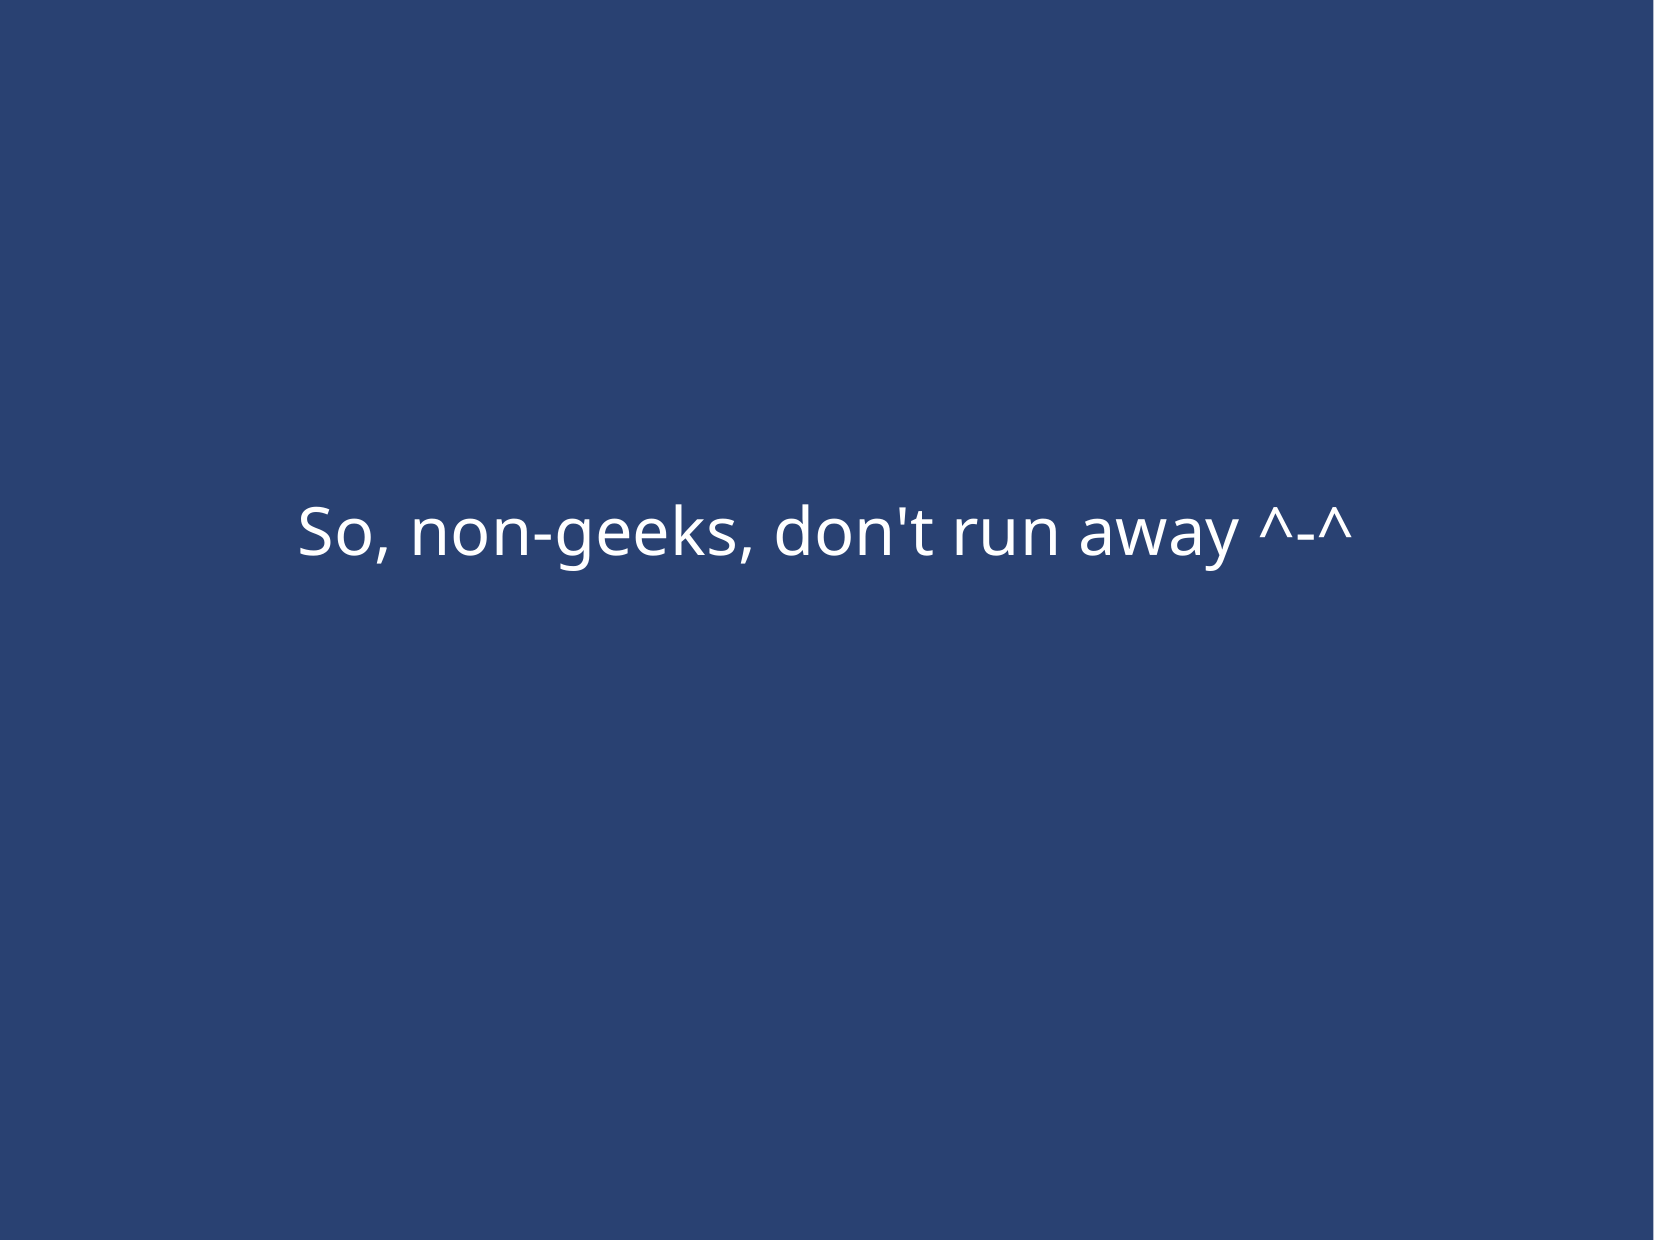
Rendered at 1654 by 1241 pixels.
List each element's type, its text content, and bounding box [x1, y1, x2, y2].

subtitle So, non-geeks, don't run away ^-^ [82, 49, 1571, 1109]
